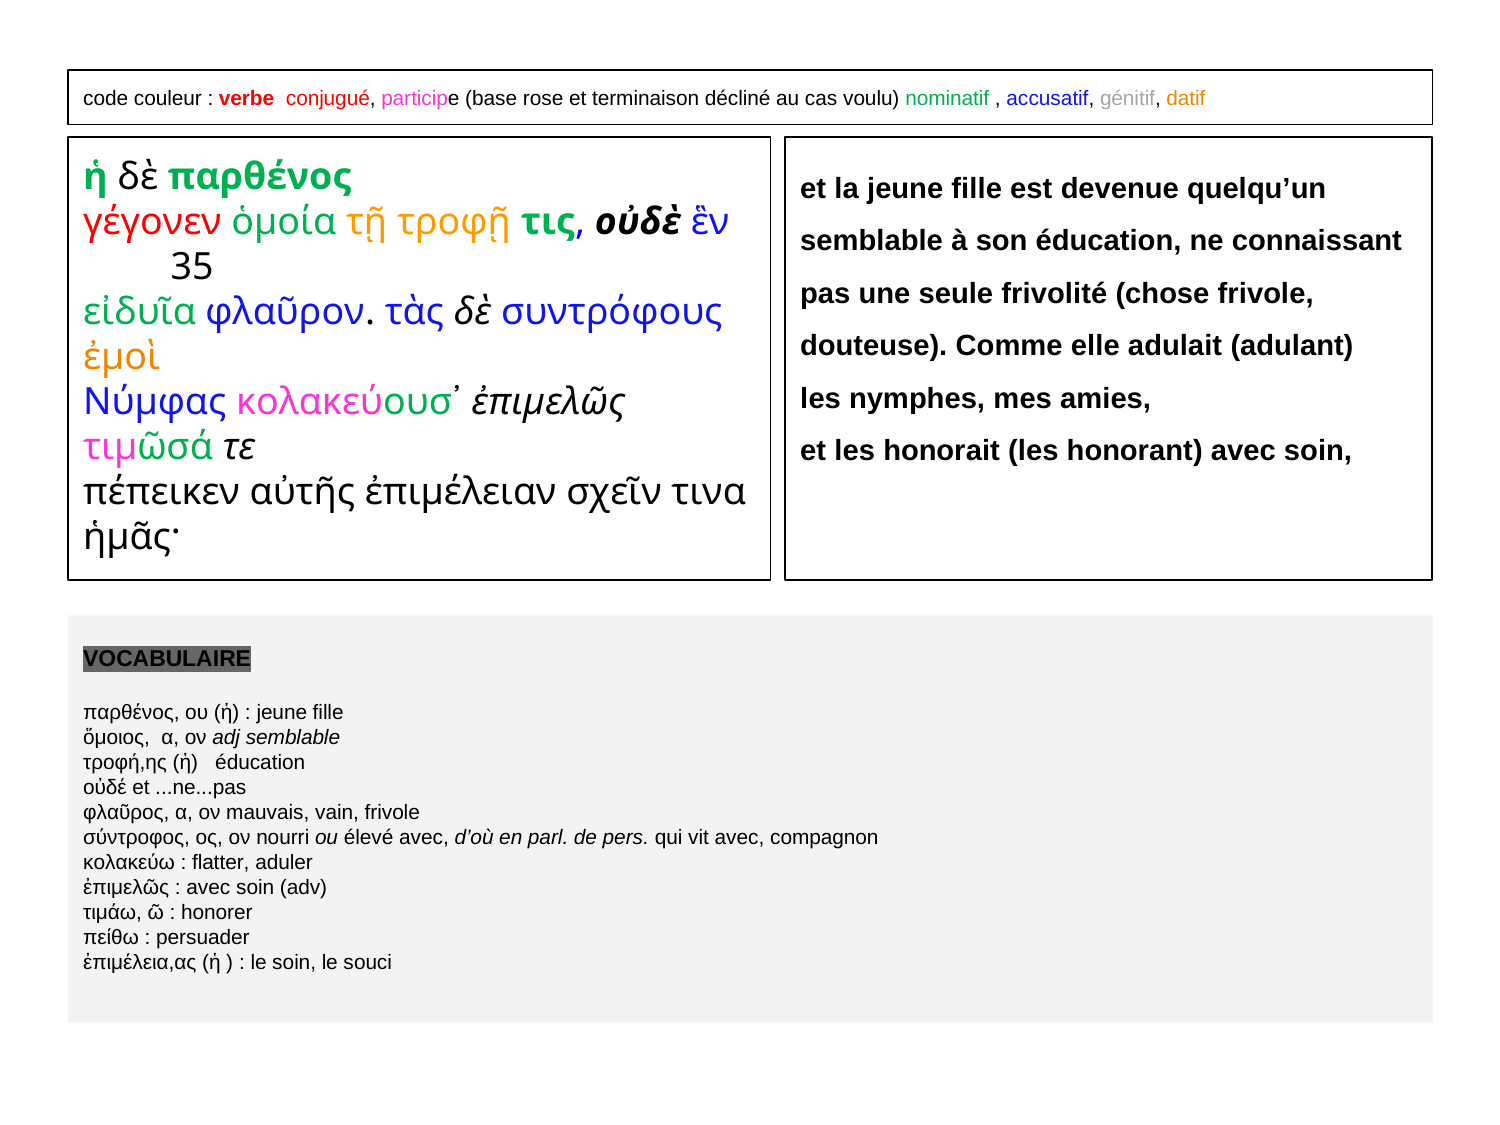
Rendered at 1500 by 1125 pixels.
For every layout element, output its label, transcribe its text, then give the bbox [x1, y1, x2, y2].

text_box et la jeune fille est devenue quelqu’un semblable à son éducation, ne connaissant pas une seule frivolité (chose frivole, douteuse). Comme elle adulait (adulant) les nymphes, mes amies, et les honorait (les honorant) avec soin, [785, 136, 1432, 581]
text_box code couleur : verbe conjugué, participe (base rose et terminaison décliné au cas voulu) nominatif , accusatif, génitif, datif [68, 70, 1433, 125]
text_box VOCABULAIRE παρθένος, ου (ἡ) : jeune fille ὅμοιος, α, ον adj semblable τροφή,ης (ἡ) éducation οὐδέ et ...ne...pas φλαῦρος, α, ον mauvais, vain, frivole σύντροφος, ος, ον nourri ou élevé avec, d’où en parl. de pers. qui vit avec, compagnon κολακεύω : flatter, aduler ἐπιμελῶς : avec soin (adv) τιμάω, ῶ : honorer πείθω : persuader ἐπιμέλεια,ας (ἡ ) : le soin, le souci [68, 615, 1433, 1023]
text_box ἡ δὲ παρθένος γέγονεν ὁμοία τῇ τροφῇ τις, οὐδὲ ἓν 35 εἰδυῖα φλαῦρον. τὰς δὲ συντρόφους ἐμοὶ Νύμφας κολακεύουσ᾽ ἐπιμελῶς τιμῶσά τε πέπεικεν αὐτῆς ἐπιμέλειαν σχεῖν τινα ἡμᾶς· [68, 136, 771, 581]
